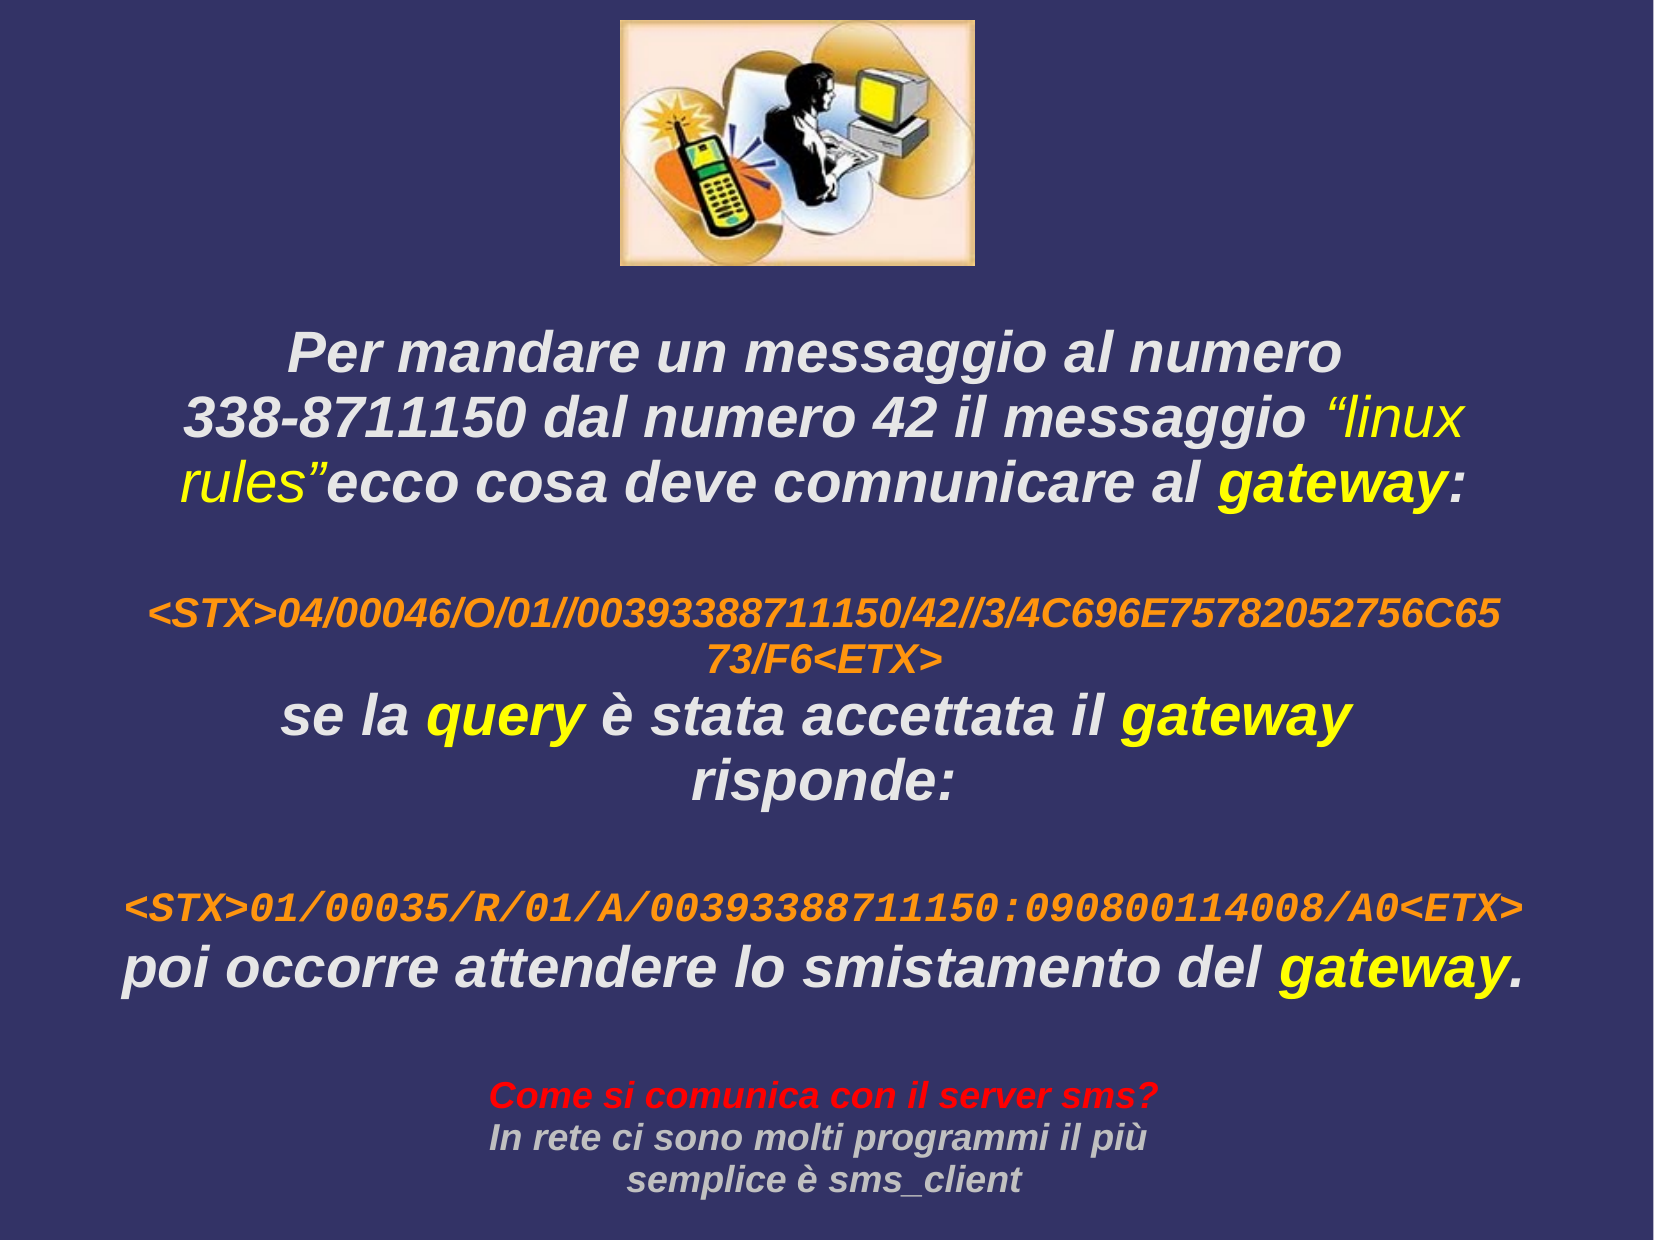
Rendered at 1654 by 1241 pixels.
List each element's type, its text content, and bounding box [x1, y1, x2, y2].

title Per mandare un messaggio al numero 338-8711150 dal numero 42 il messaggio “linux rules”ecco cosa deve comnunicare al gateway: <STX>04/00046/O/01//00393388711150/42//3/4C696E75782052756C65 73/F6<ETX> se la query è stata accettata il gateway risponde: <STX>01/00035/R/01/A/00393388711150:090800114008/A0<ETX> poi occorre attendere lo smistamento del gateway. Come si comunica con il server sms? In rete ci sono molti programmi il più semplice è sms_client [118, 309, 1531, 1211]
picture [620, 20, 975, 266]
